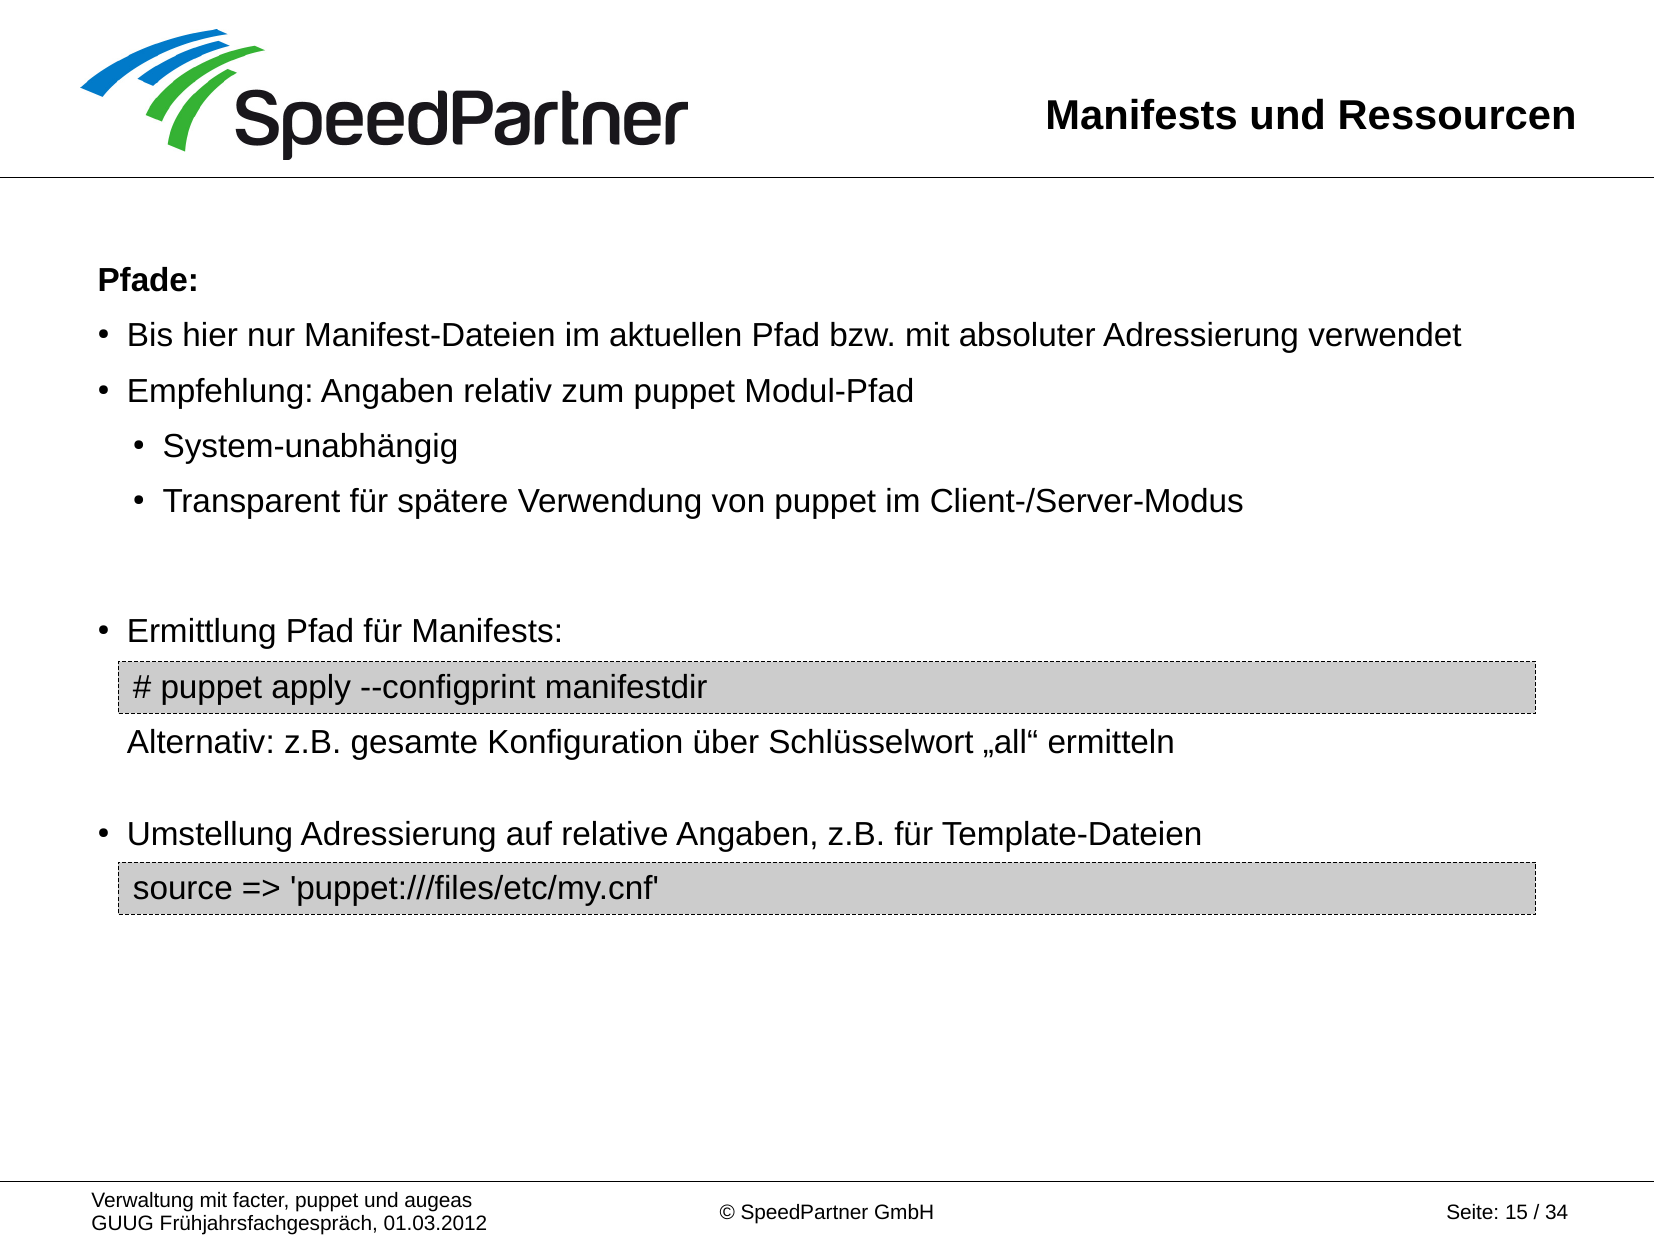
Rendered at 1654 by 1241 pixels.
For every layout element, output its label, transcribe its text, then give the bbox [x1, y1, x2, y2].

text_box # puppet apply --configprint manifestdir [118, 661, 1536, 714]
picture [80, 29, 688, 160]
text_box Pfade: Bis hier nur Manifest-Dateien im aktuellen Pfad bzw. mit absoluter Adressierung verwendet Empfehlung: Angaben relativ zum puppet Modul-Pfad System-unabhängig Transparent für spätere Verwendung von puppet im Client-/Server-Modus Ermittlung Pfad für Manifests: Alternativ: z.B. gesamte Konfiguration über Schlüsselwort „all“ ermitteln Umstellung Adressierung auf relative Angaben, z.B. für Template-Dateien [82, 253, 1565, 1177]
text_box source => 'puppet:///files/etc/my.cnf' [118, 862, 1536, 915]
title Manifests und Ressourcen [590, 70, 1577, 160]
